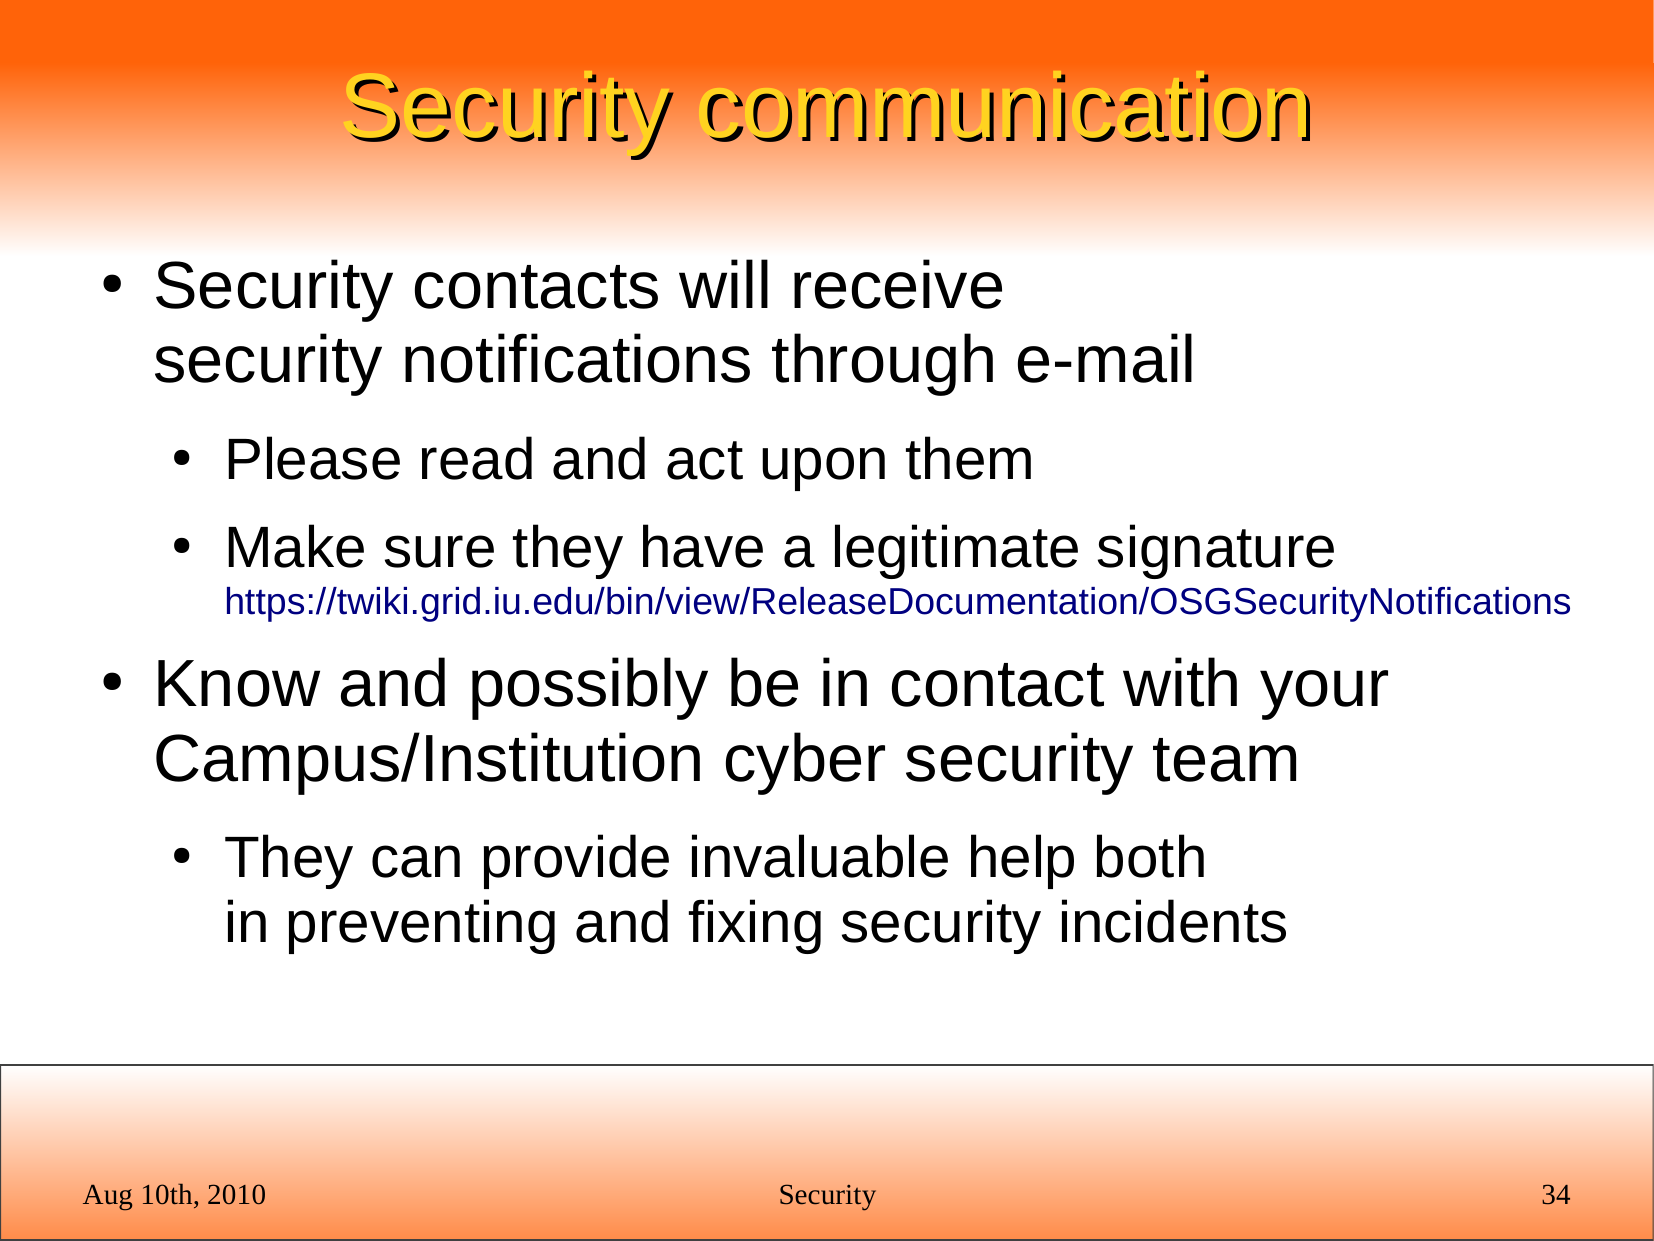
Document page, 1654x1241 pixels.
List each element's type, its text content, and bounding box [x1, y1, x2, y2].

list Security contacts will receive security notifications through e-mail Please read and act upon them Make sure they have a legitimate signature https://twiki.grid.iu.edu/bin/view/ReleaseDocumentation/OSGSecurityNotifications Know and possibly be in contact with your Campus/Institution cyber security team They can provide invaluable help both in preventing and fixing security incidents [82, 247, 1632, 1067]
title Security communication [82, 9, 1571, 202]
